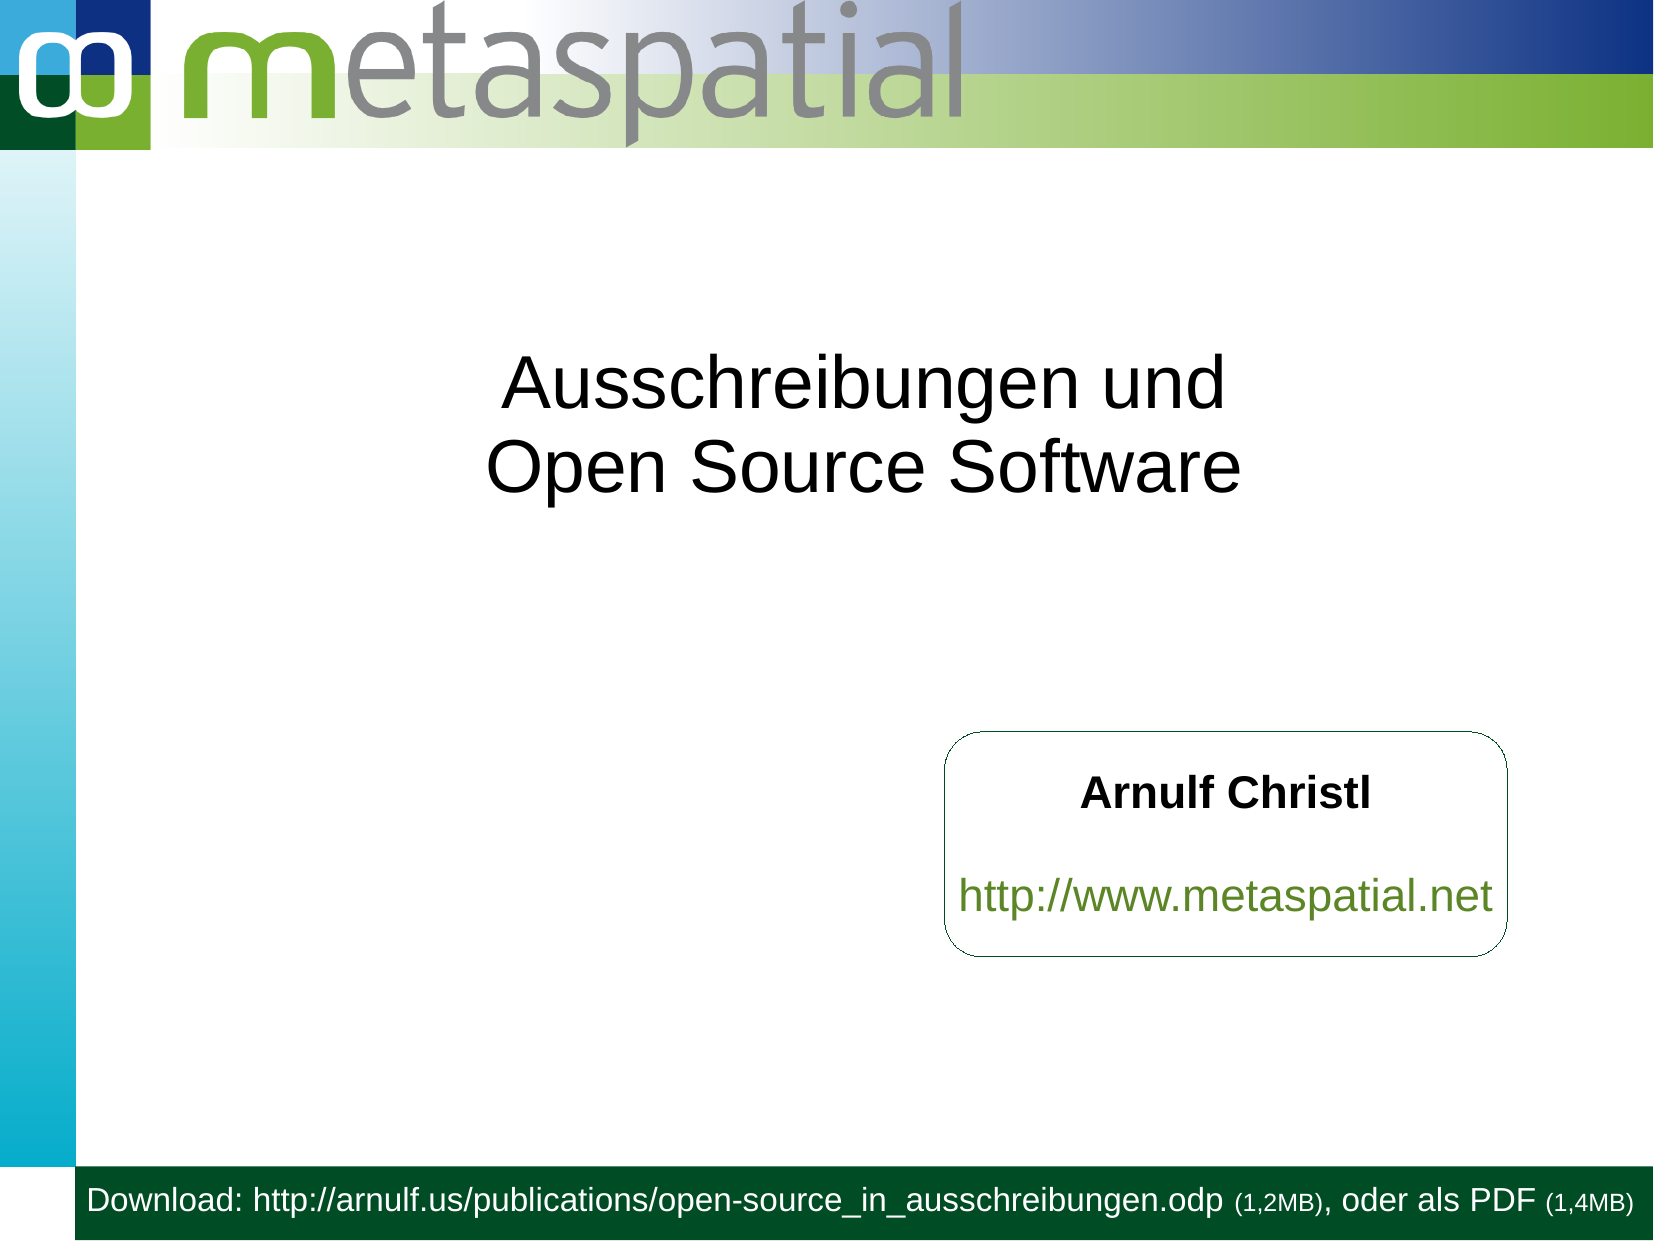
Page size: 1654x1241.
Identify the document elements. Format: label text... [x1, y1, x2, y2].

text_box Arnulf Christl http://www.metaspatial.net [944, 731, 1508, 957]
picture [0, 0, 961, 150]
text_box Download: http://arnulf.us/publications/open-source_in_ausschreibungen.odp (1,2MB), oder als PDF (1,4MB) [71, 1173, 1651, 1236]
title Ausschreibungen und Open Source Software [229, 321, 1500, 529]
